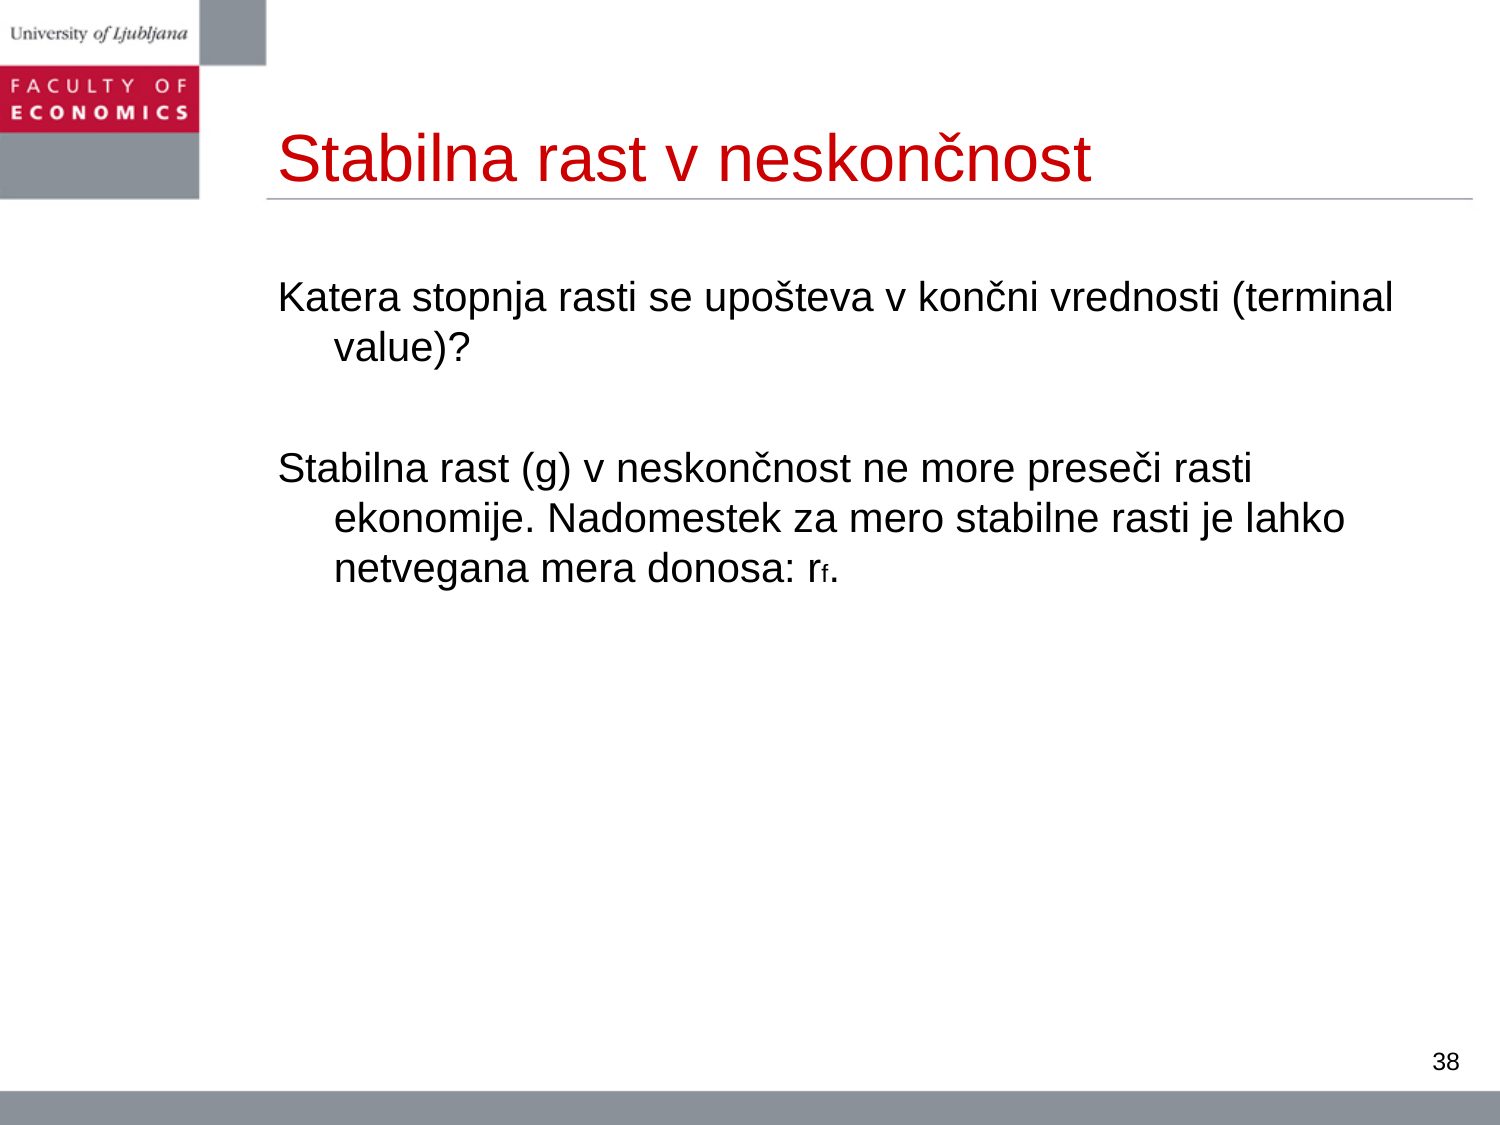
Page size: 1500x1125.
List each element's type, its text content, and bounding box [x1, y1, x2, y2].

list Katera stopnja rasti se upošteva v končni vrednosti (terminal value)? Stabilna rast (g) v neskončnost ne more preseči rasti ekonomije. Nadomestek za mero stabilne rasti je lahko netvegana mera donosa: rf. [262, 262, 1476, 1026]
picture [0, 0, 1500, 1125]
text_box <number> [1162, 1037, 1476, 1101]
title Stabilna rast v neskončnost [262, 24, 1476, 203]
